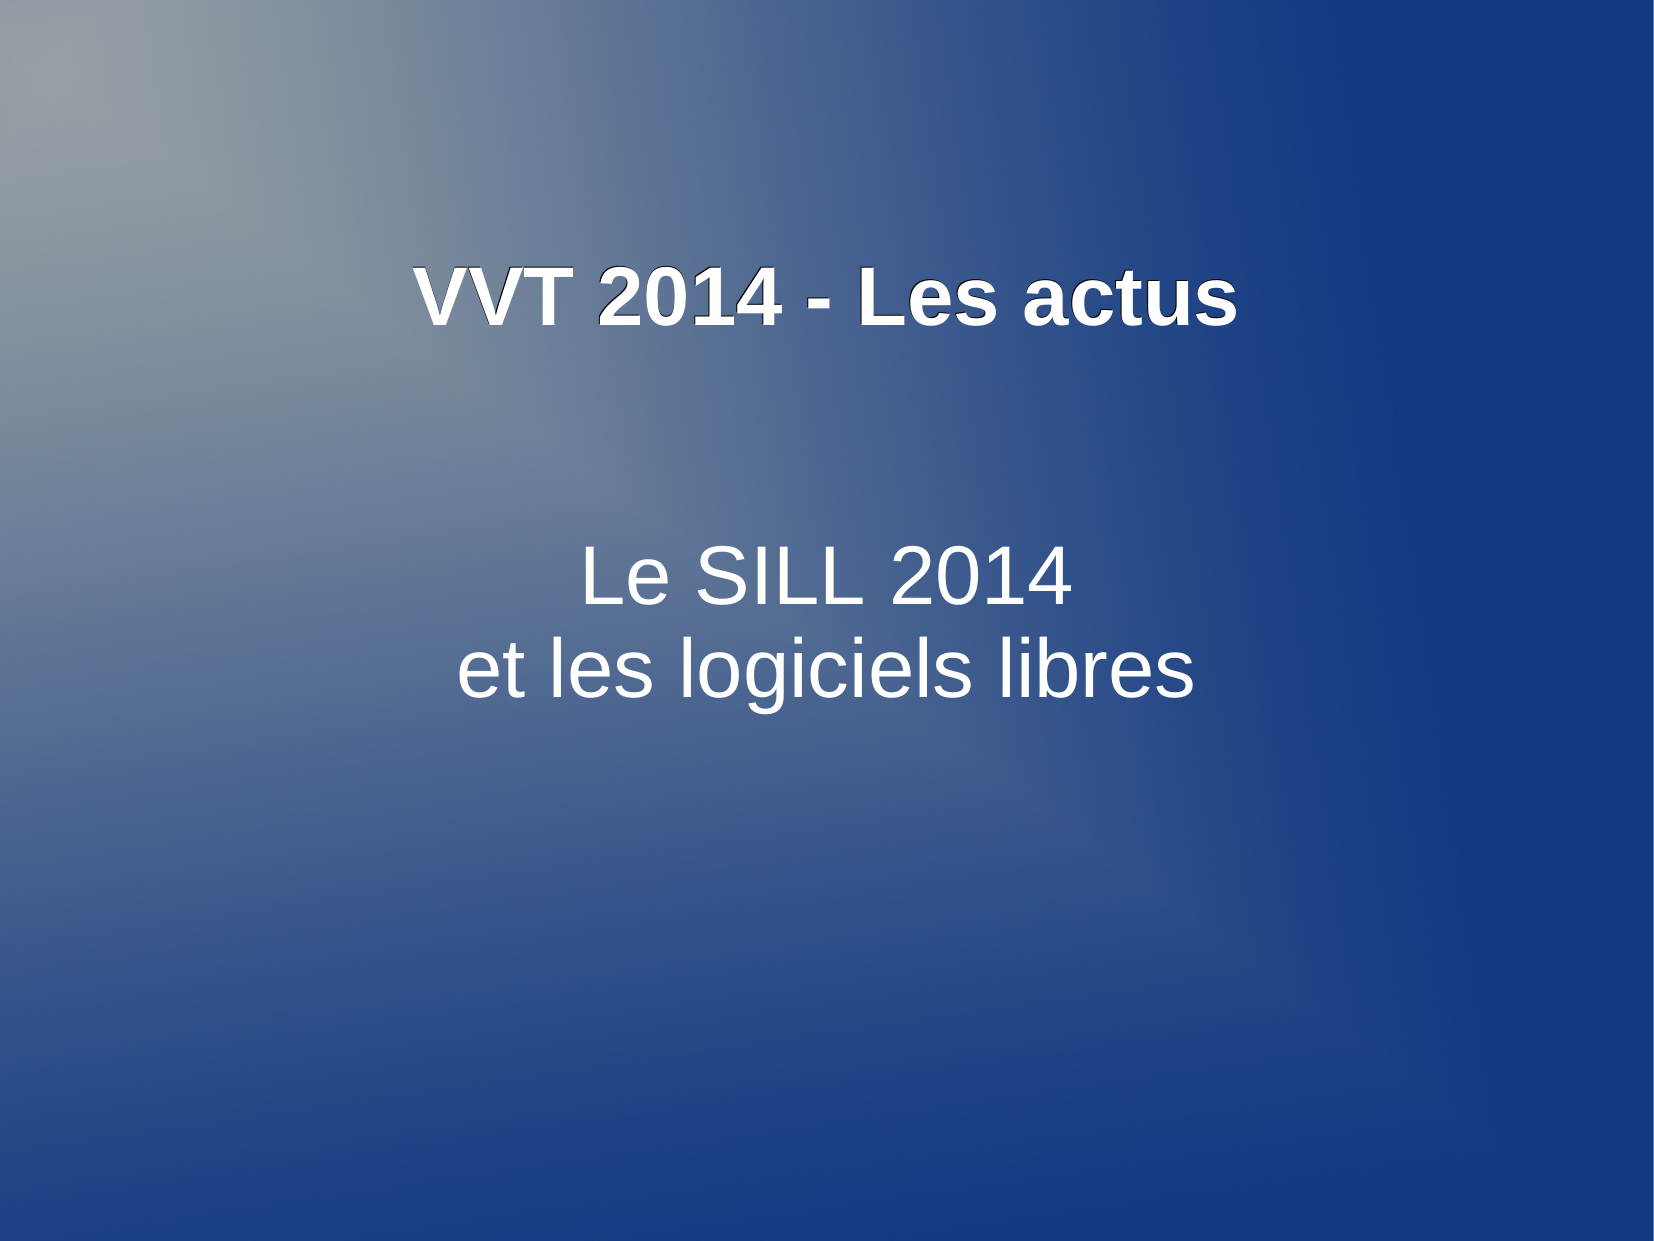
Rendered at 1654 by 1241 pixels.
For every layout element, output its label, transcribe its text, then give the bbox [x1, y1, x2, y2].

picture [0, 0, 1654, 1241]
subtitle VVT 2014 - Les actus Le SILL 2014 et les logiciels libres [82, 49, 1571, 1010]
